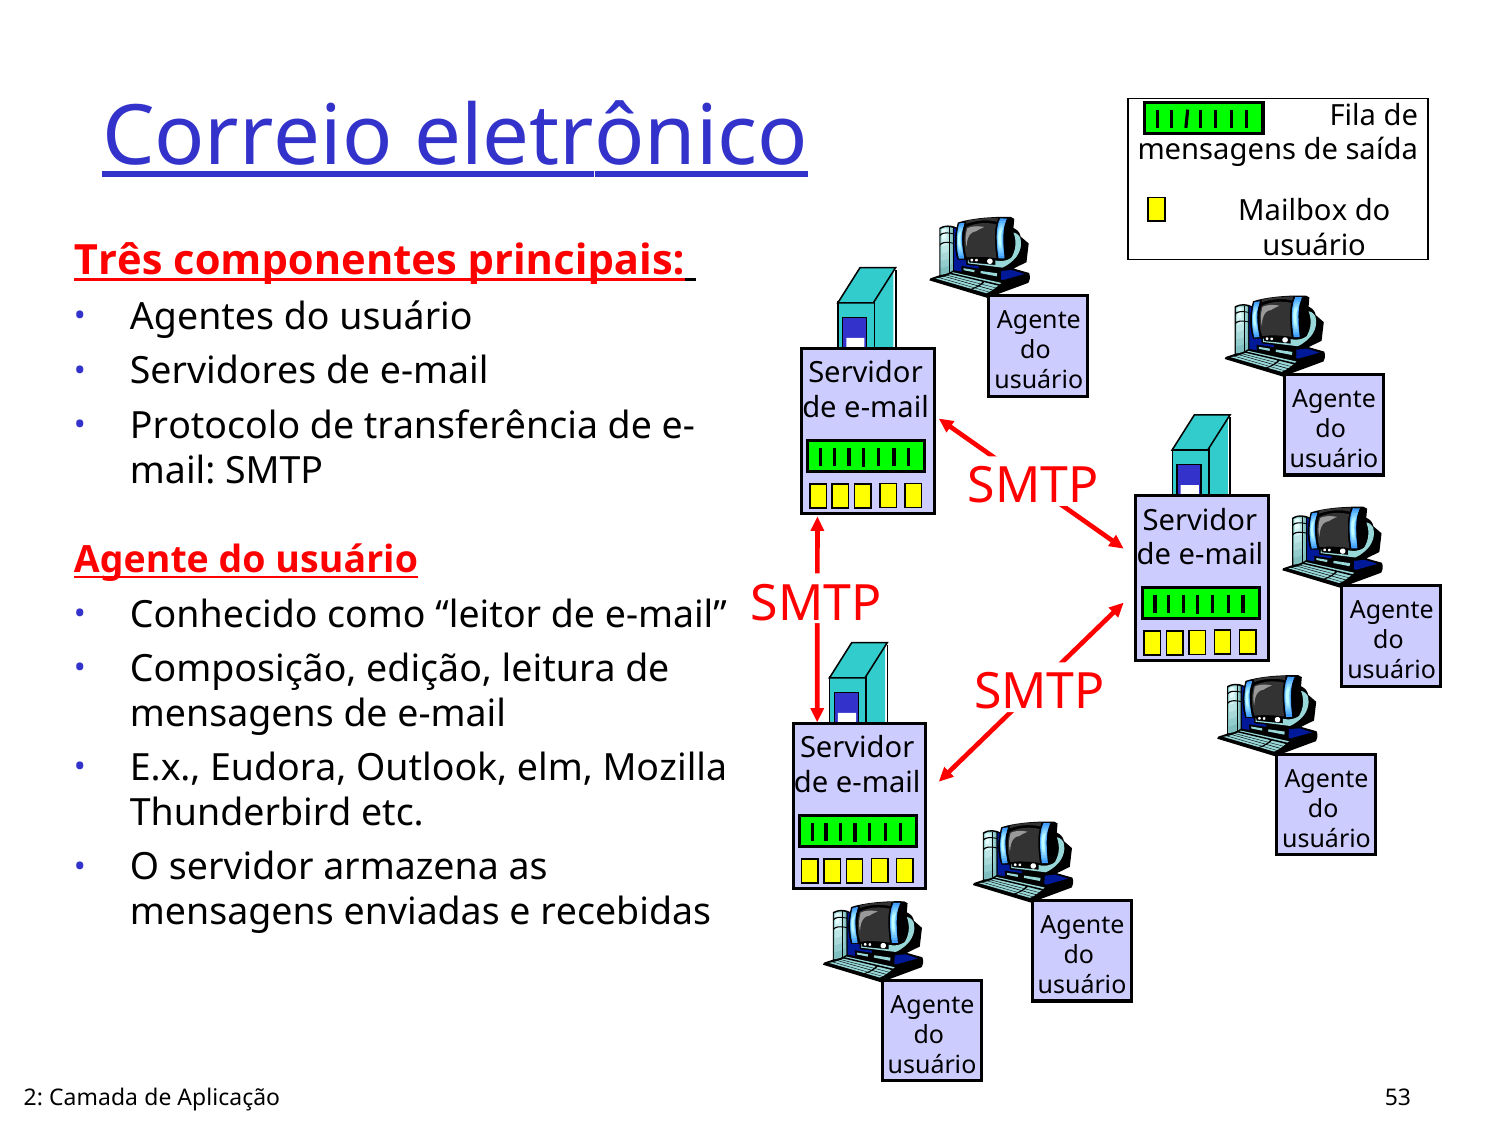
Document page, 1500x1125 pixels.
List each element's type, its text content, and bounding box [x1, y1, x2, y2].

text_box [1148, 197, 1165, 221]
text_box SMTP [953, 444, 1114, 521]
text_box Agente do usuário [1274, 375, 1394, 481]
picture [929, 216, 1032, 298]
text_box Servidor de e-mail [787, 346, 944, 432]
text_box SMTP [735, 562, 897, 638]
text_box [1135, 579, 1269, 661]
picture [822, 900, 925, 983]
text_box Agente do usuário [1332, 586, 1452, 692]
text_box Fila de mensagens de saída [1122, 88, 1434, 174]
list Três componentes principais: Agentes do usuário Servidores de e-mail Protocolo de transferência de e-mail: SMTP Agente do usuário Conhecido como “leitor de e-mail” Composição, edição, leitura de mensagens de e-mail E.x., Eudora, Outlook, elm, Mozilla Thunderbird etc. O servidor armazena as mensagens enviadas e recebidas [59, 224, 746, 1023]
text_box Servidor de e-mail [779, 721, 936, 807]
text_box Servidor de e-mail [1121, 493, 1279, 579]
text_box [1172, 414, 1231, 493]
text_box [829, 642, 888, 721]
picture [1282, 505, 1385, 588]
text_box [793, 807, 926, 889]
text_box SMTP [959, 651, 1120, 727]
text_box Agente do usuário [1022, 901, 1142, 1007]
text_box [801, 432, 935, 514]
title Correio eletrônico [87, 37, 1363, 225]
picture [1224, 294, 1327, 377]
text_box Agente do usuário [1267, 754, 1386, 860]
picture [1217, 674, 1319, 757]
text_box Agente do usuário [872, 980, 992, 1087]
text_box Mailbox do usuário [1208, 183, 1421, 269]
text_box [837, 267, 896, 346]
picture [972, 820, 1075, 903]
title Correio eletrônico [1129, 174, 1363, 225]
text_box Agente do usuário [979, 296, 1099, 402]
